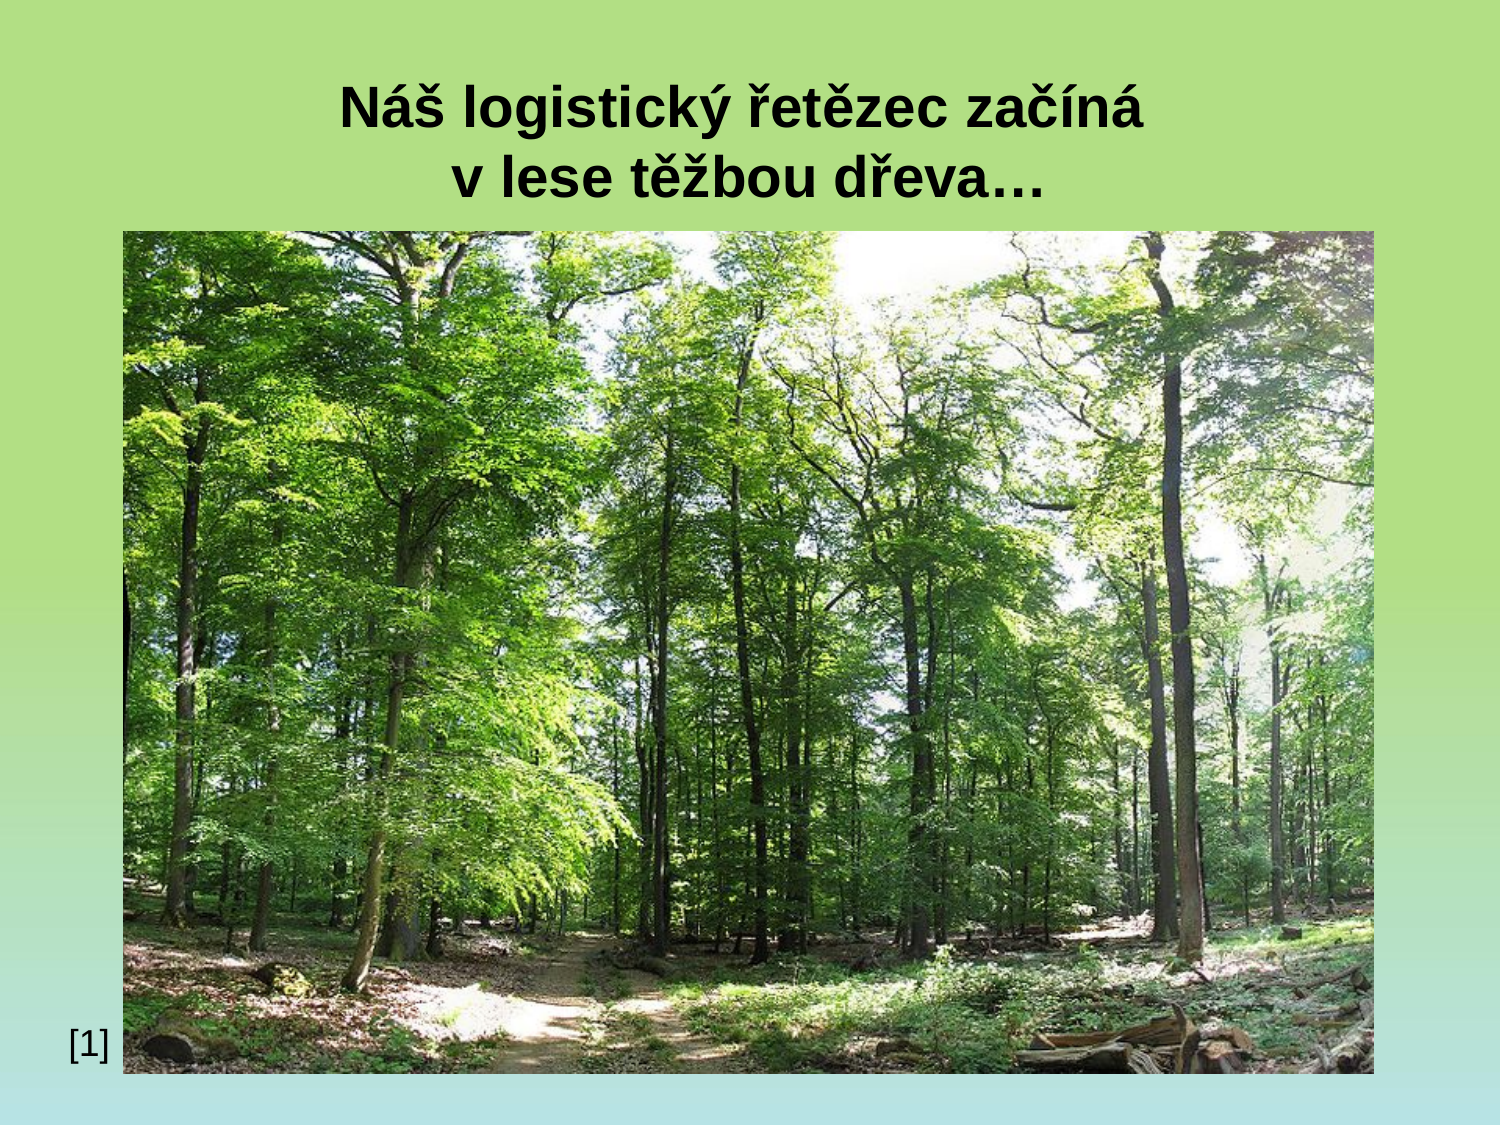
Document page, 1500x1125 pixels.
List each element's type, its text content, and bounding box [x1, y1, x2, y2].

text_box [1] [53, 1011, 125, 1072]
title Náš logistický řetězec začíná v lese těžbou dřeva… [75, 45, 1426, 233]
picture [0, 0, 1500, 1125]
